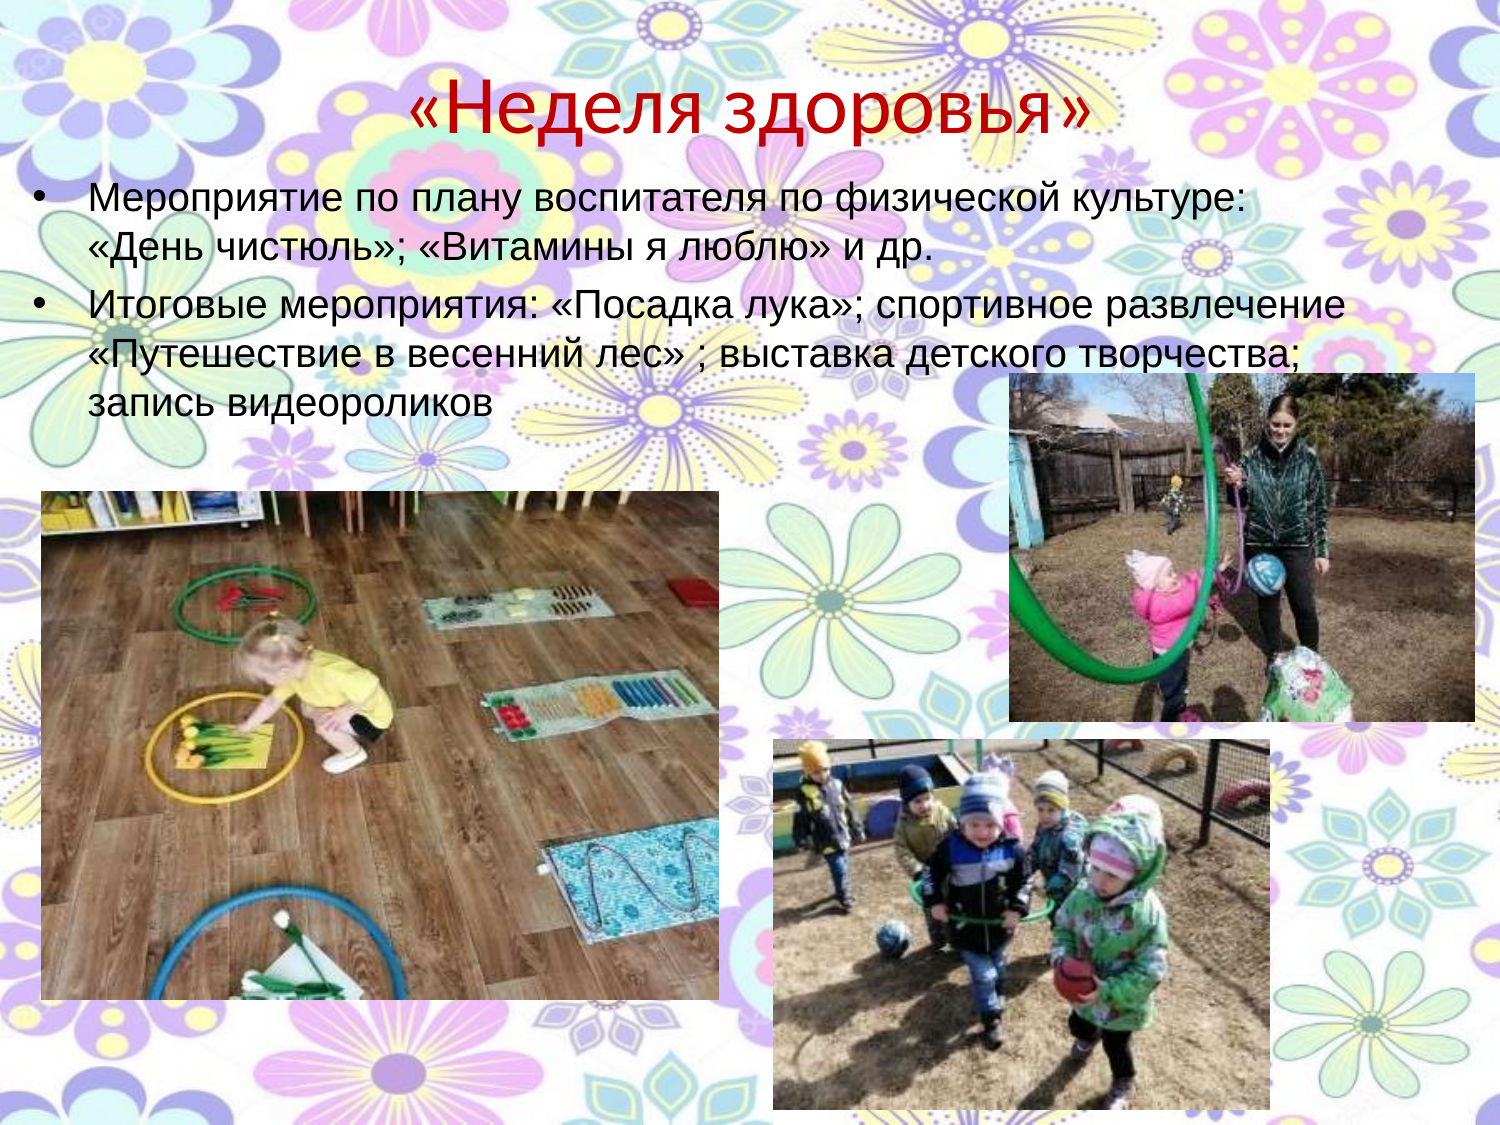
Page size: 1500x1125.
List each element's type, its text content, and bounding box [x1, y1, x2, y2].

picture [773, 739, 1270, 1110]
text_box «Неделя здоровья» [93, 42, 1407, 159]
text_box Мероприятие по плану воспитателя по физической культуре: «День чистюль»; «Витамины я люблю» и др. Итоговые мероприятия: «Посадка лука»; спортивное развлечение «Путешествие в весенний лес» ; выставка детского творчества; запись видеороликов [17, 163, 1376, 433]
picture [1009, 373, 1475, 722]
picture [41, 491, 719, 1000]
